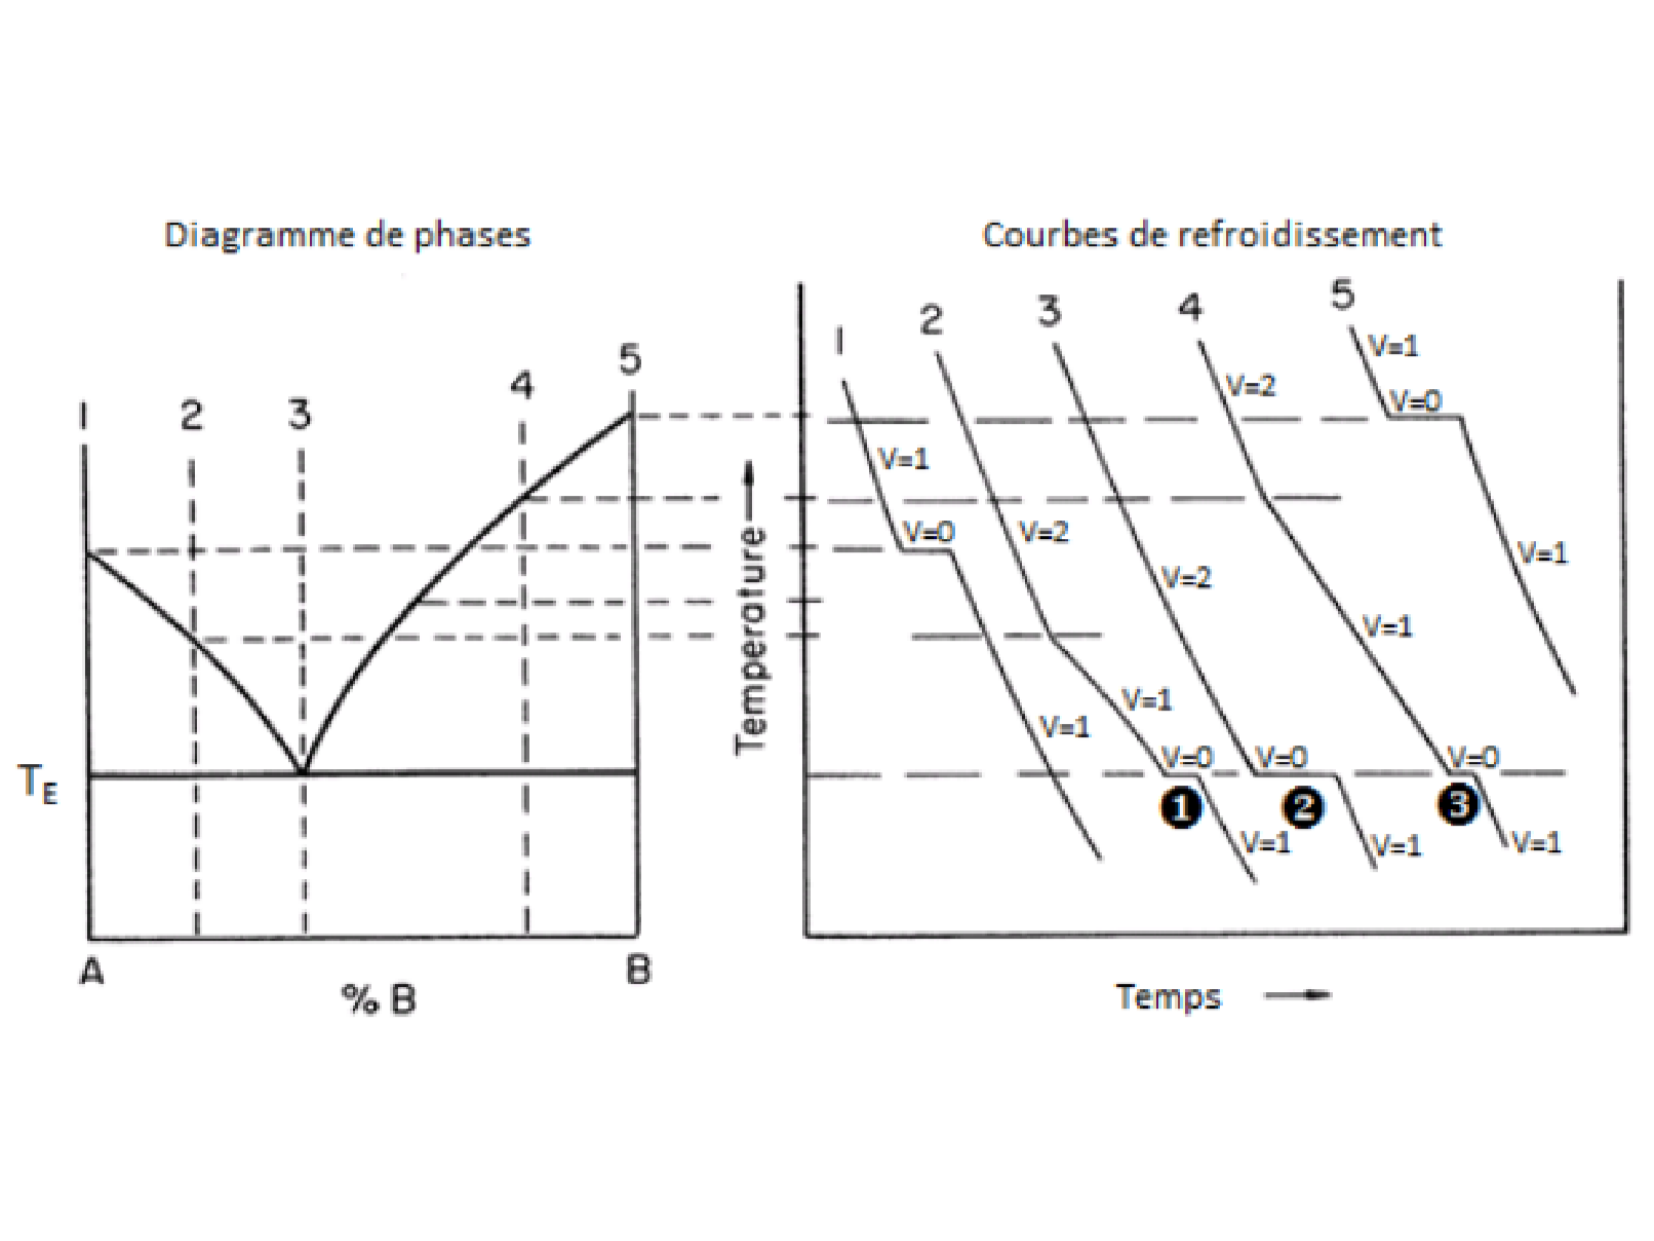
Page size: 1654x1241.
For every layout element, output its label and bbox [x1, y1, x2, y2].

picture [0, 200, 1654, 1024]
